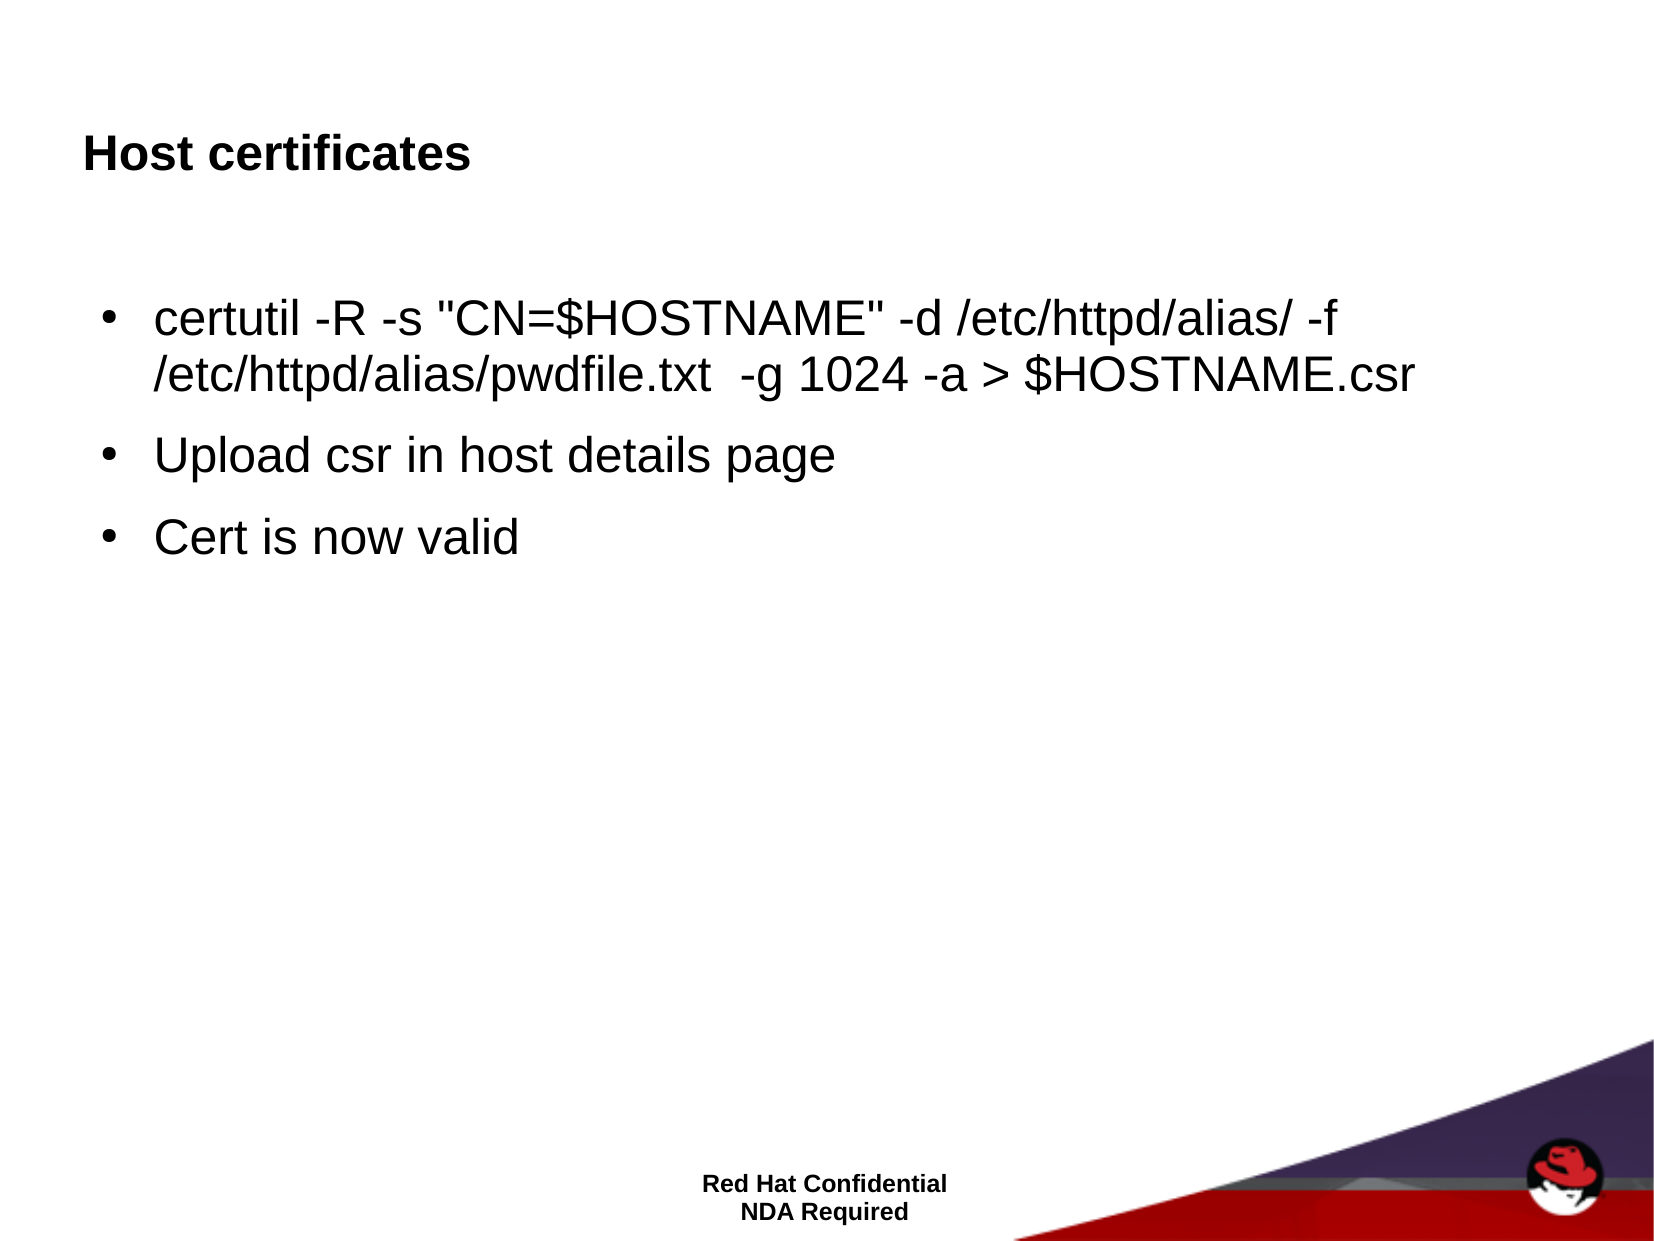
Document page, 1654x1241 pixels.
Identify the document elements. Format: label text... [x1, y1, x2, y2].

list certutil -R -s "CN=$HOSTNAME" -d /etc/httpd/alias/ -f /etc/httpd/alias/pwdfile.txt -g 1024 -a > $HOSTNAME.csr Upload csr in host details page Cert is now valid [82, 290, 1571, 1109]
picture [1012, 1036, 1654, 1241]
title Host certificates [82, 49, 1571, 257]
